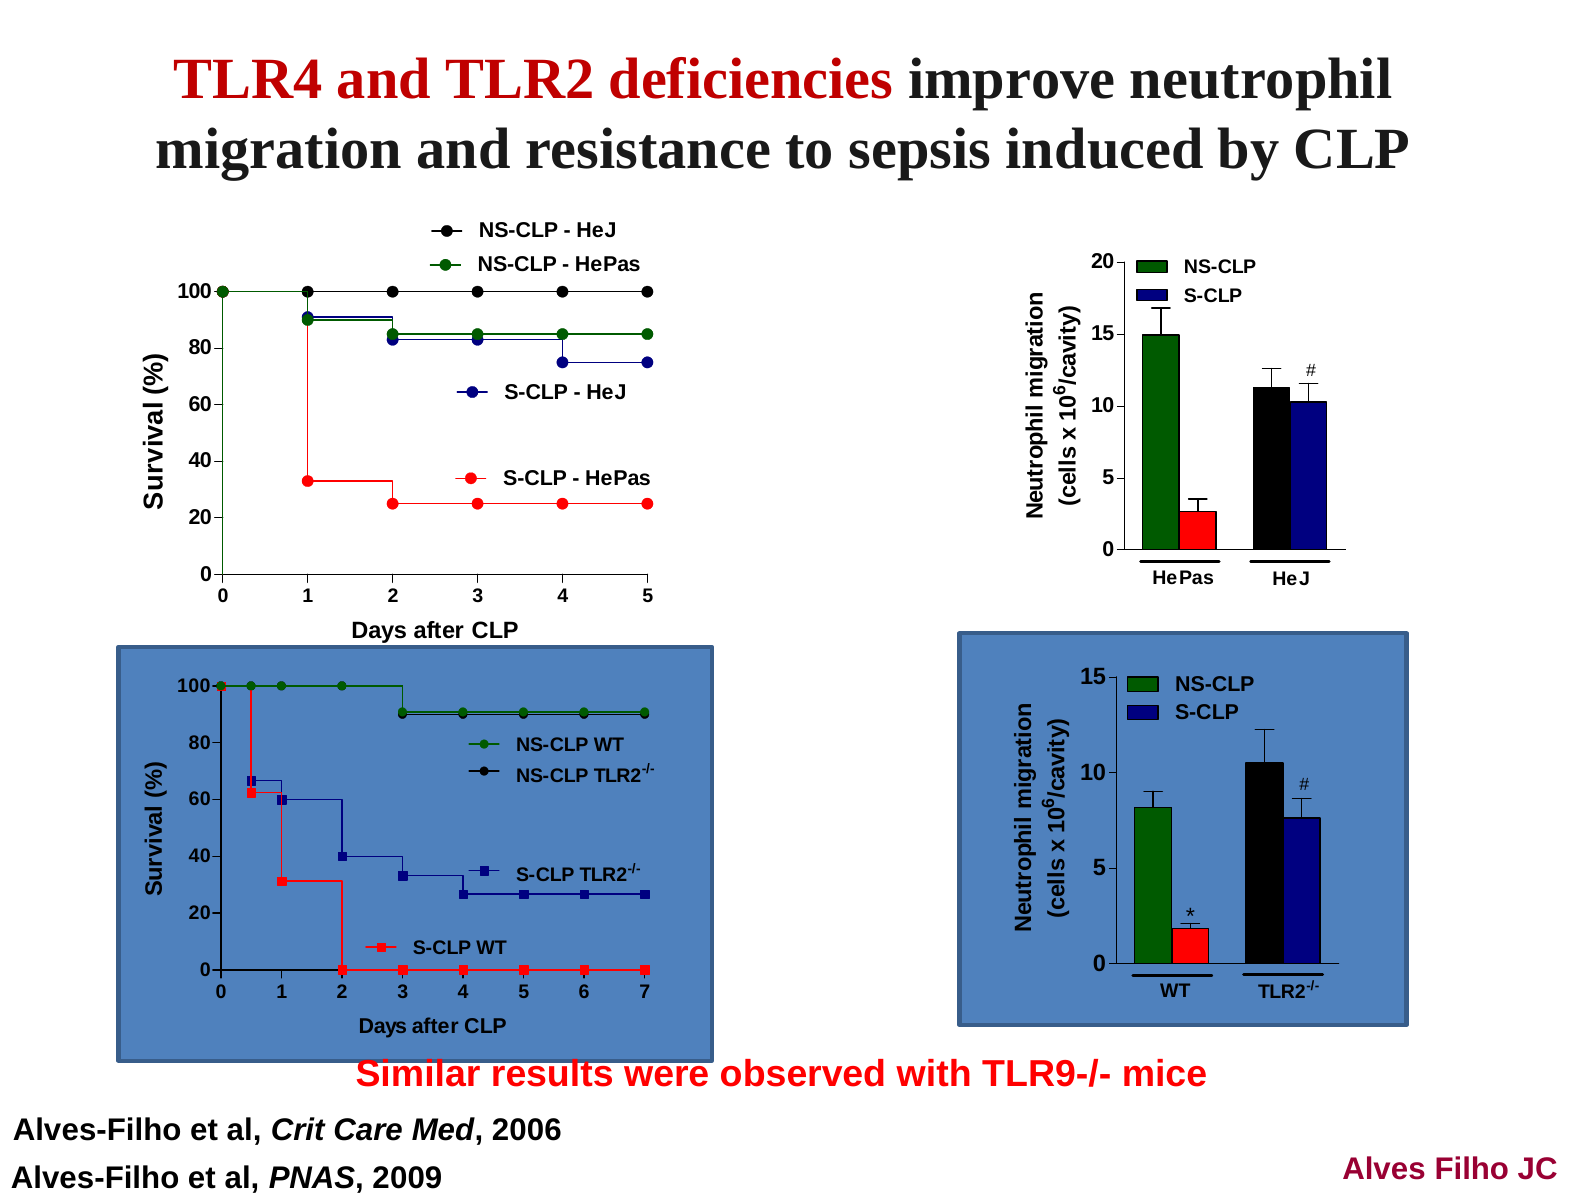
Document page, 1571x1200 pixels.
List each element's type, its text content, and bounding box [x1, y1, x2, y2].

chart [120, 648, 710, 1059]
chart [973, 222, 1411, 610]
title TLR4 and TLR2 deficiencies improve neutrophil migration and resistance to sepsis induced by CLP [76, 10, 1491, 211]
text_box Alves-Filho et al, PNAS, 2009 [0, 1155, 466, 1200]
text_box Alves Filho JC [1325, 1145, 1571, 1195]
chart [961, 635, 1405, 1023]
text_box Similar results were observed with TLR9-/- mice [340, 1048, 1223, 1103]
text_box Alves-Filho et al, Crit Care Med, 2006 [0, 1107, 586, 1156]
chart [117, 198, 713, 645]
